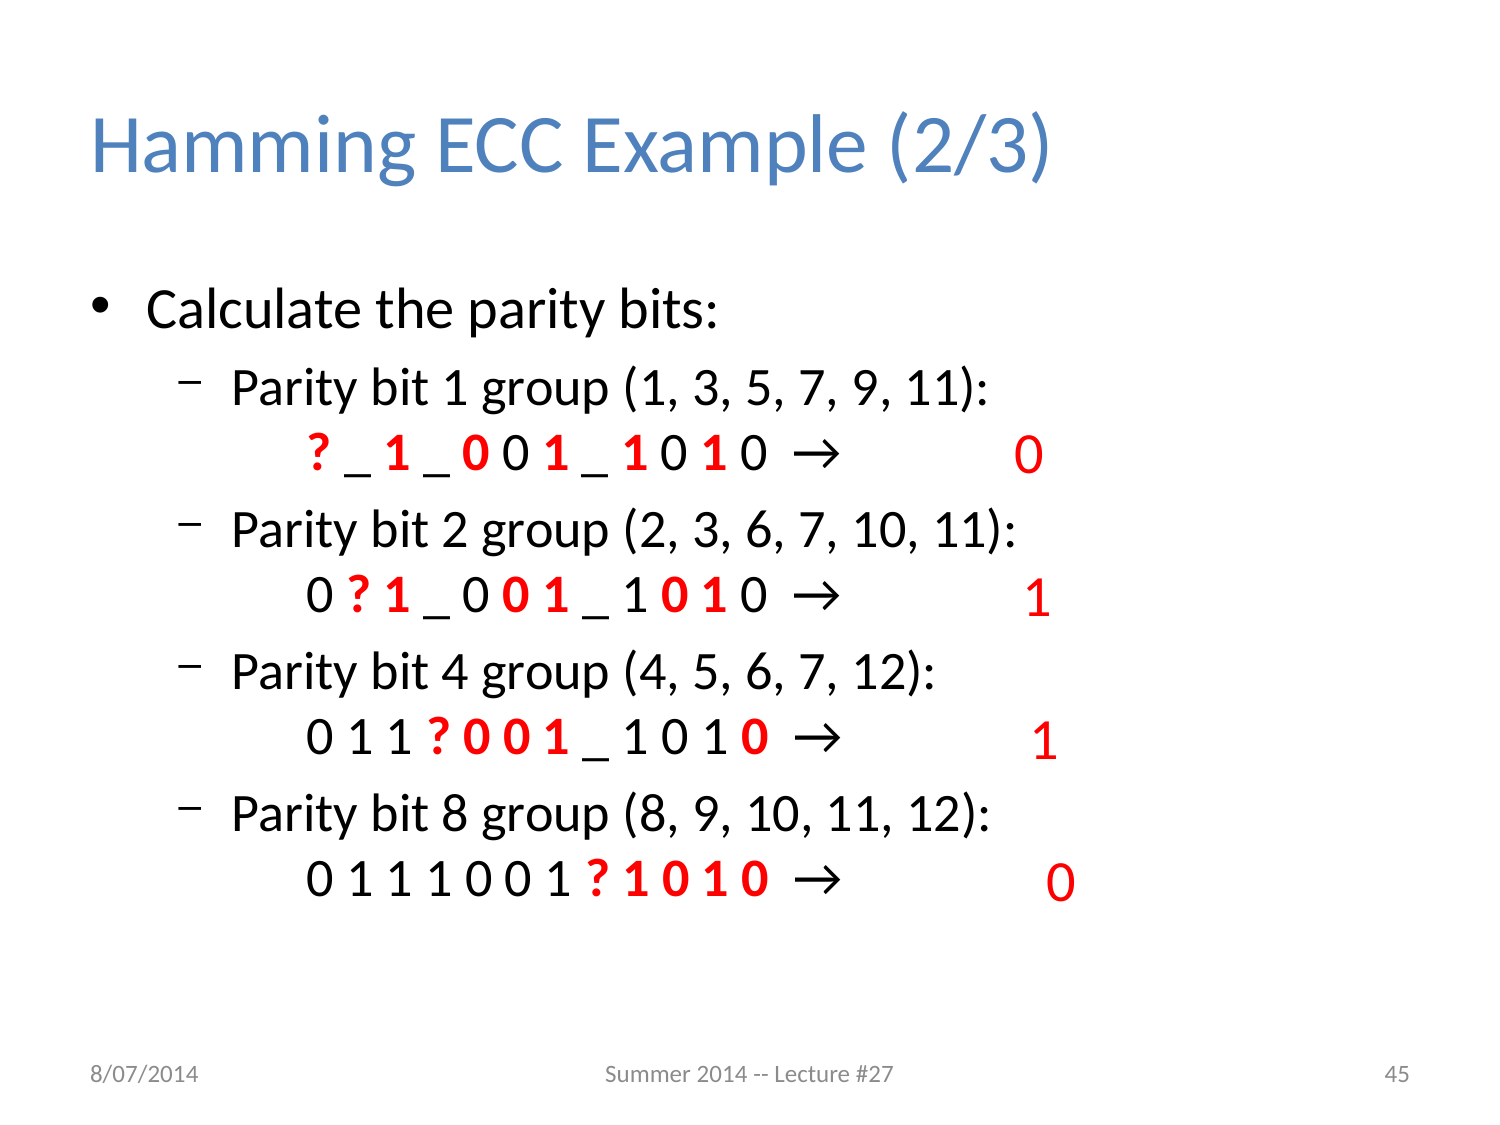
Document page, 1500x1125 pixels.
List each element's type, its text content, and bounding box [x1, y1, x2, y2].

footer Summer 2014 -- Lecture #27 [512, 1042, 988, 1103]
text_box 0 [1000, 407, 1060, 493]
text_box 1 [1007, 550, 1067, 636]
slide_number 8/07/2014 [75, 1042, 425, 1103]
list Calculate the parity bits: Parity bit 1 group (1, 3, 5, 7, 9, 11): ? _ 1 _ 0 0 1 _ 1 0 1 0 → Parity bit 2 group (2, 3, 6, 7, 10, 11): 0 ? 1 _ 0 0 1 _ 1 0 1 0 → Parity bit 4 group (4, 5, 6, 7, 12): 0 1 1 ? 0 0 1 _ 1 0 1 0 → Parity bit 8 group (8, 9, 10, 11, 12): 0 1 1 1 0 0 1 ? 1 0 1 0 → [75, 262, 1425, 1073]
text_box 0 [1031, 835, 1091, 921]
title Hamming ECC Example (2/3) [75, 45, 1425, 233]
text_box 1 [1014, 693, 1075, 779]
slide_number <number> [1074, 1042, 1425, 1103]
